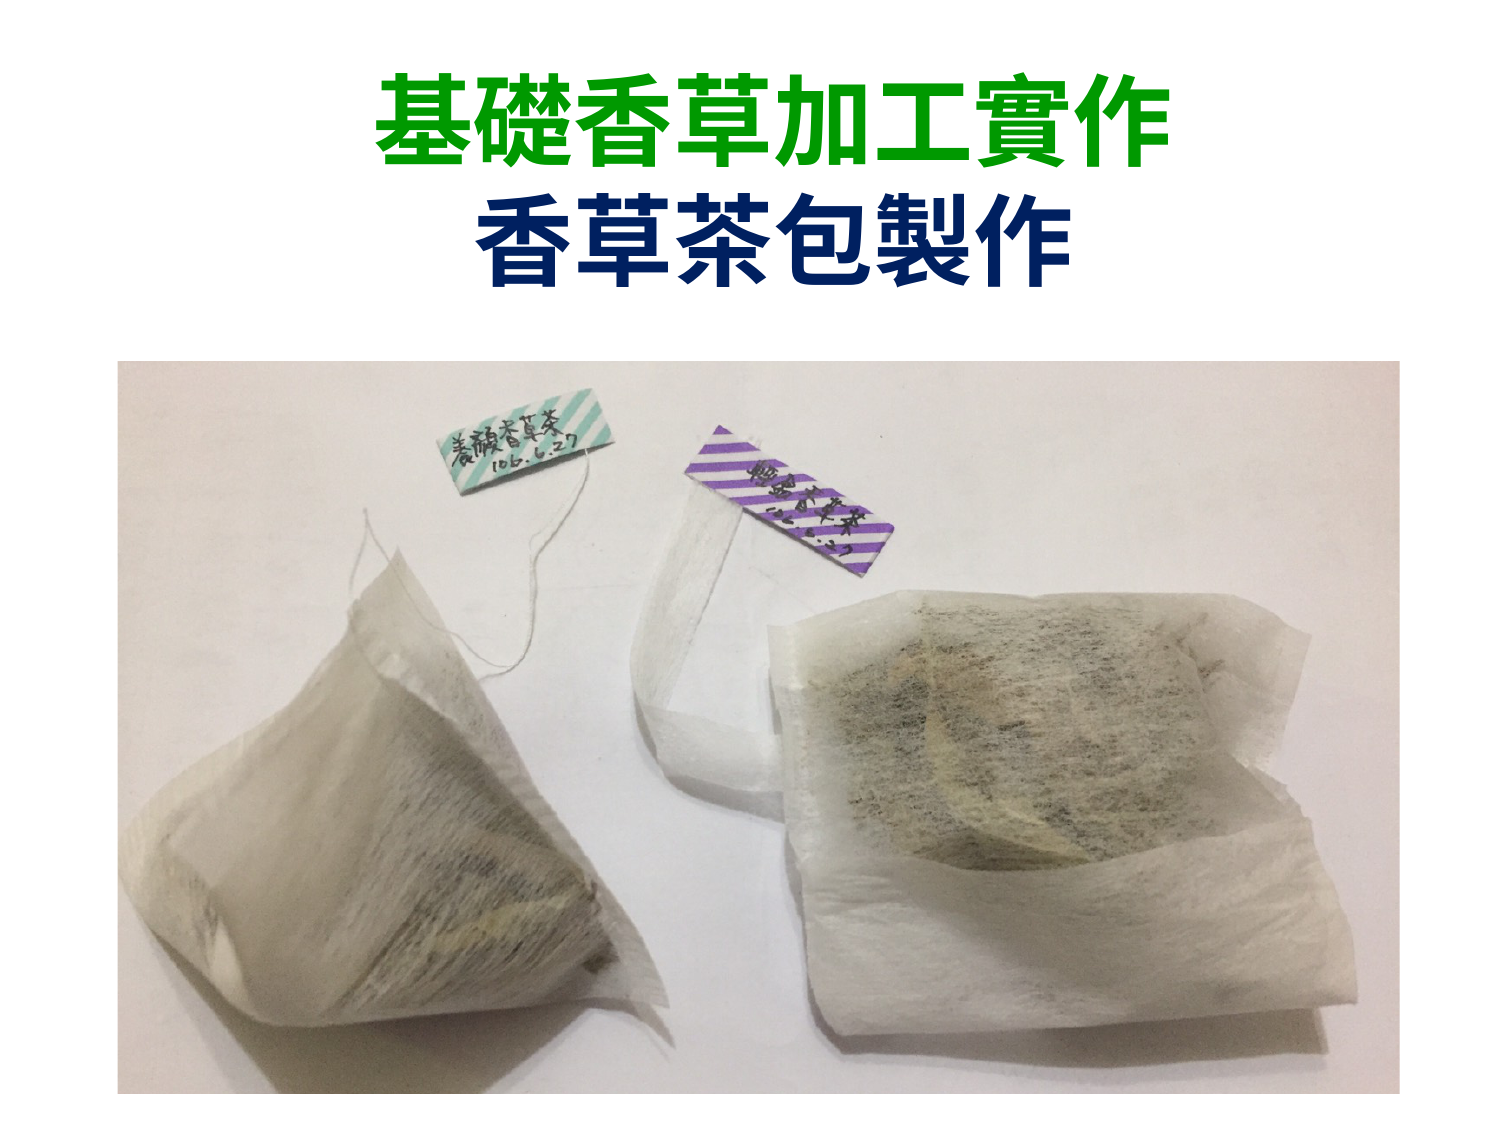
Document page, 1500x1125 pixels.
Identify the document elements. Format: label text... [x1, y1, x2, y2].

picture [0, 0, 1500, 1125]
title 基礎香草加工實作 香草茶包製作 [135, 0, 1411, 362]
